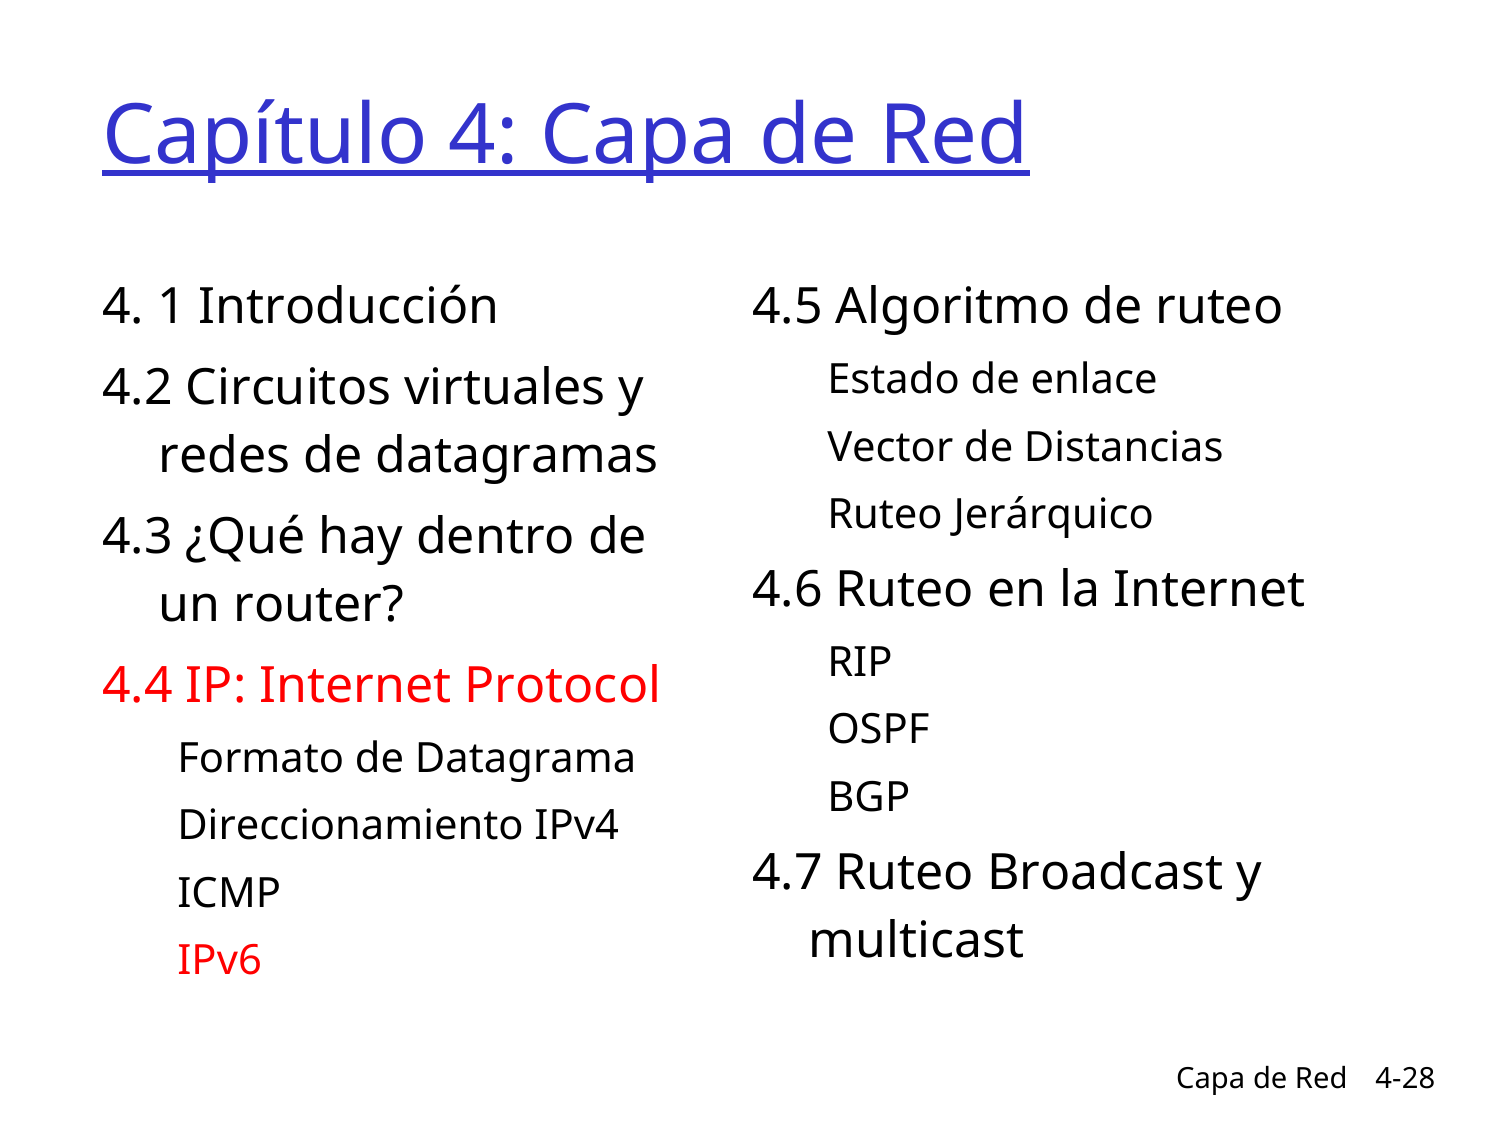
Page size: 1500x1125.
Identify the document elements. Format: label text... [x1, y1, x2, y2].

title Capítulo 4: Capa de Red [87, 37, 1363, 225]
list 4. 1 Introducción 4.2 Circuitos virtuales y redes de datagramas 4.3 ¿Qué hay dentro de un router? 4.4 IP: Internet Protocol Formato de Datagrama Direccionamiento IPv4 ICMP IPv6 [87, 262, 713, 1077]
list 4.5 Algoritmo de ruteo Estado de enlace Vector de Distancias Ruteo Jerárquico 4.6 Ruteo en la Internet RIP OSPF BGP 4.7 Ruteo Broadcast y multicast [737, 262, 1363, 1125]
